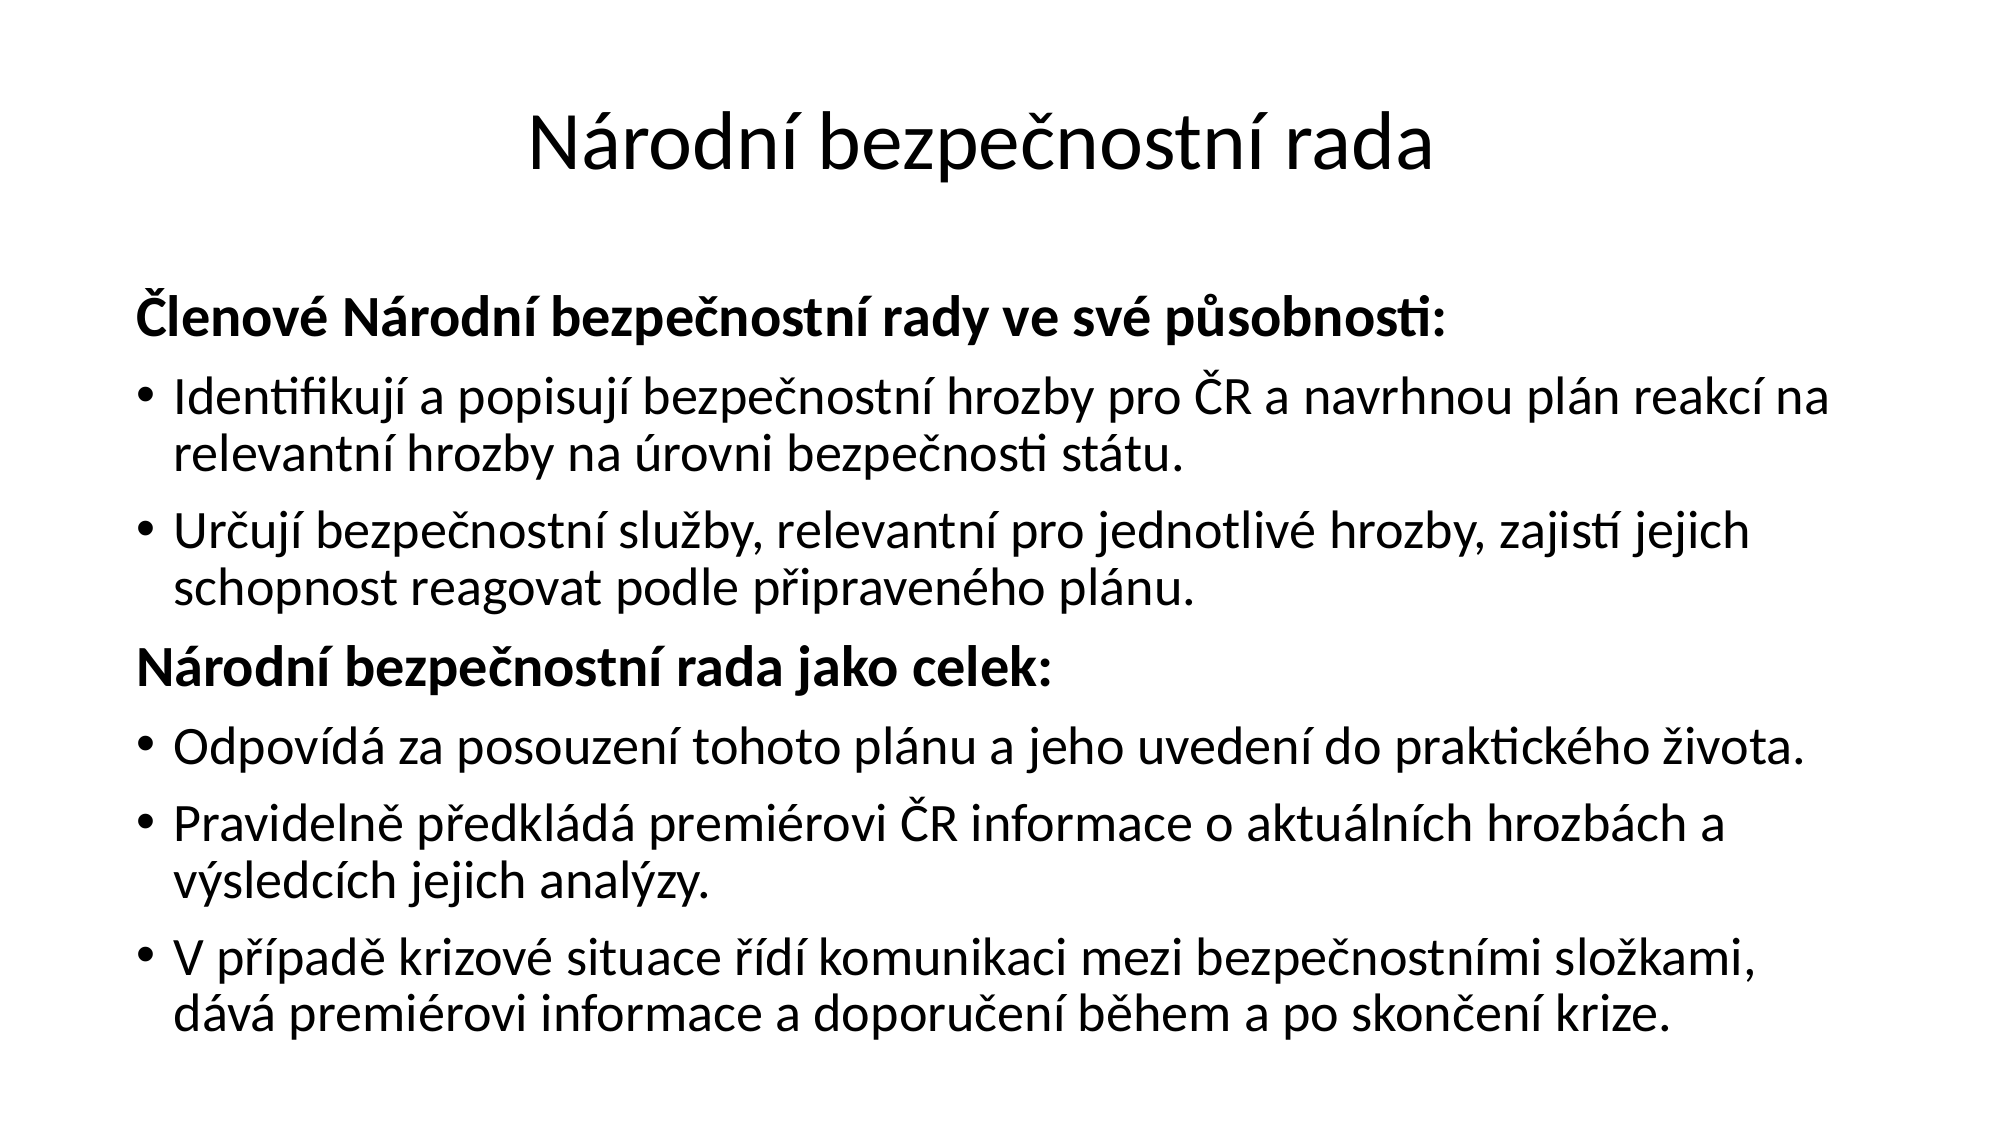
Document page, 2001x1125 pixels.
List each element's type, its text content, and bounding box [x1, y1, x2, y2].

list Členové Národní bezpečnostní rady ve své působnosti: Identifikují a popisují bezpečnostní hrozby pro ČR a navrhnou plán reakcí na relevantní hrozby na úrovni bezpečnosti státu. Určují bezpečnostní služby, relevantní pro jednotlivé hrozby, zajistí jejich schopnost reagovat podle připraveného plánu. Národní bezpečnostní rada jako celek: Odpovídá za posouzení tohoto plánu a jeho uvedení do praktického života. Pravidelně předkládá premiérovi ČR informace o aktuálních hrozbách a výsledcích jejich analýzy. V případě krizové situace řídí komunikaci mezi bezpečnostními složkami, dává premiérovi informace a doporučení během a po skončení krize. [83, 280, 1863, 1040]
title Národní bezpečnostní rada [137, 59, 1863, 225]
